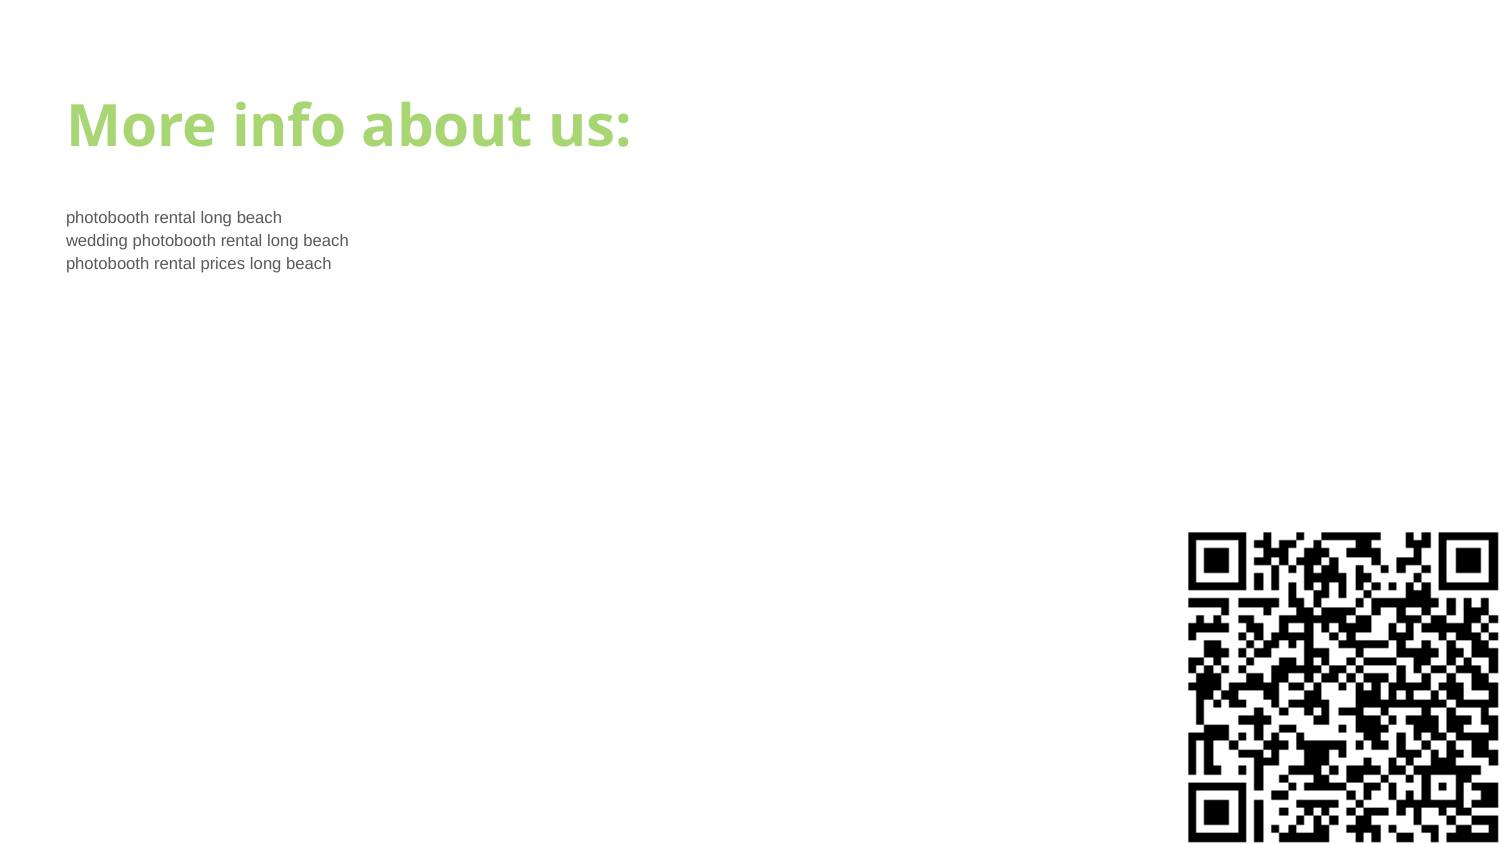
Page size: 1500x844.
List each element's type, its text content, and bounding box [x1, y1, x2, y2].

title More info about us: [51, 72, 1449, 167]
picture [1187, 531, 1500, 844]
list photobooth rental long beach wedding photobooth rental long beach photobooth rental prices long beach [51, 189, 1449, 750]
